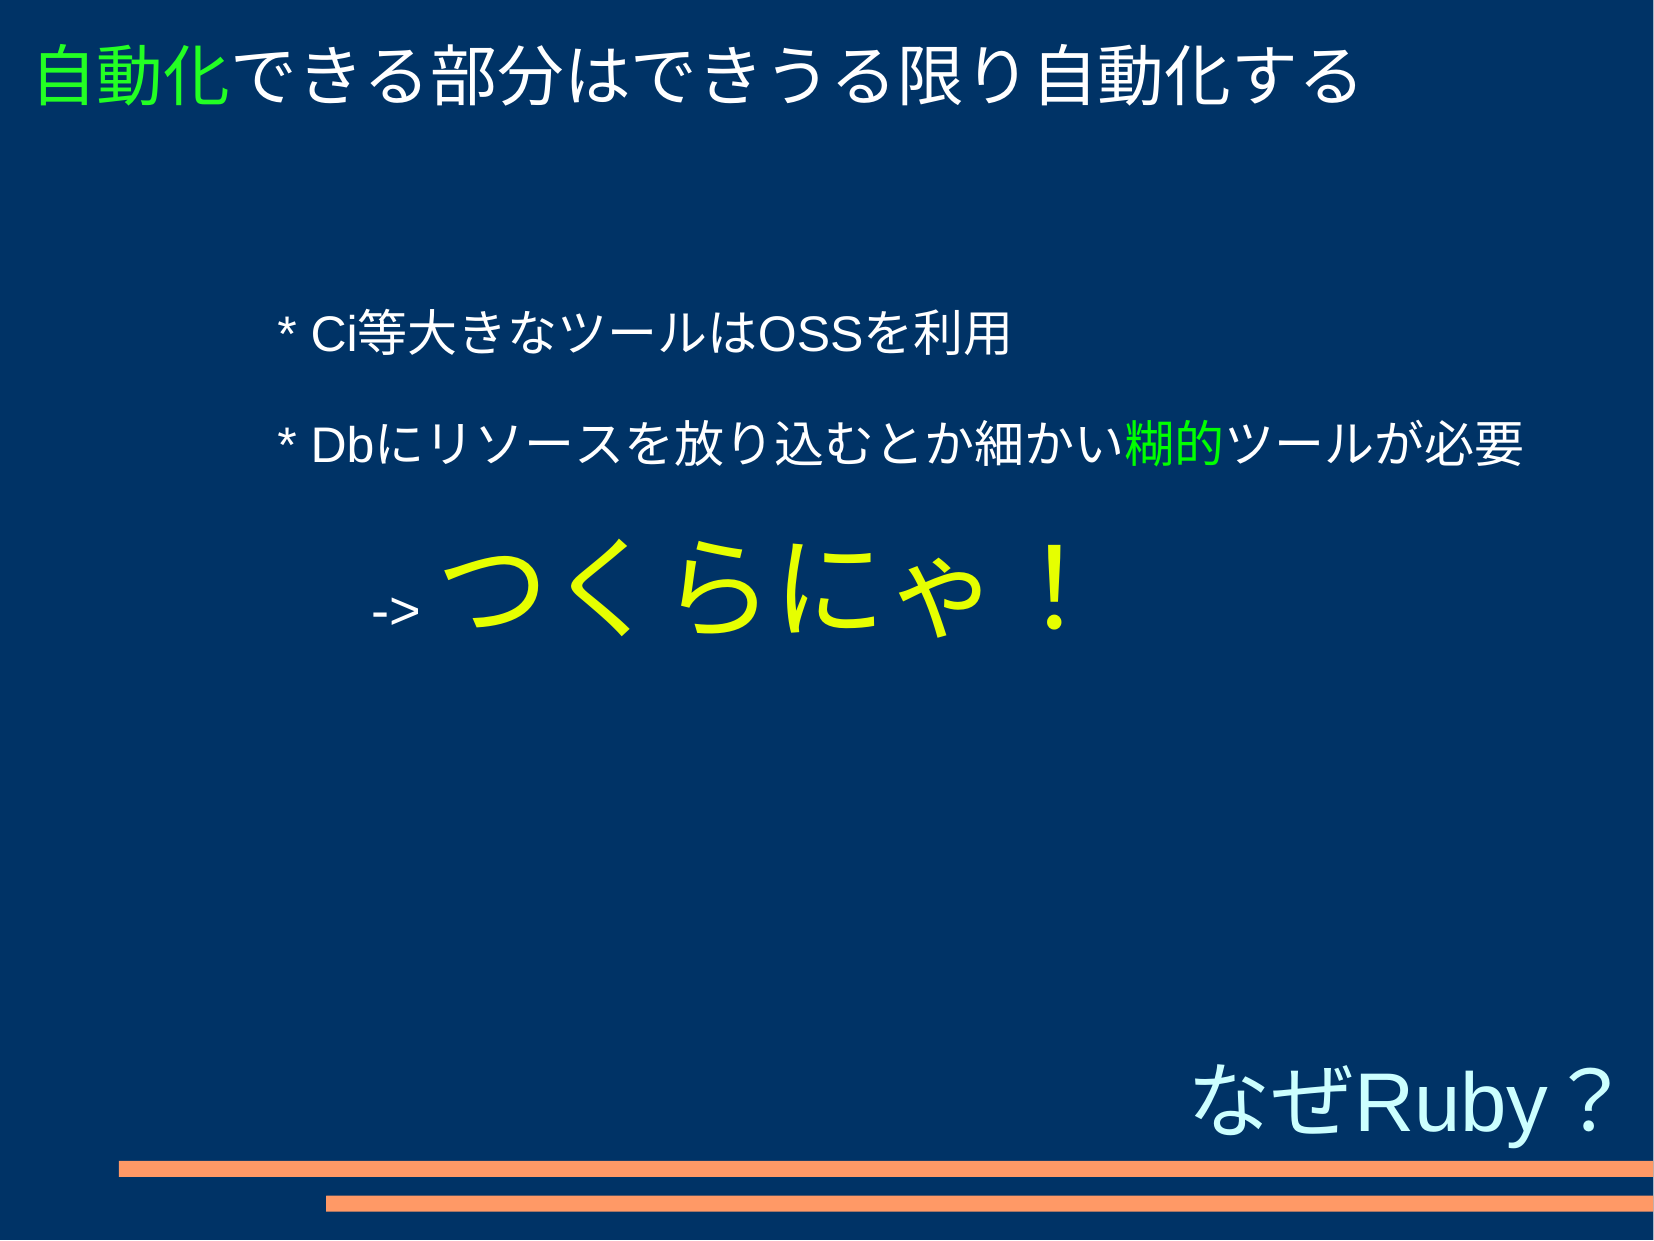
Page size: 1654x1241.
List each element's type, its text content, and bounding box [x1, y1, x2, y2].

text_box * Ci等大きなツールはOSSを利用 * Dbにリソースを放り込むとか細かい糊的ツールが必要 -> つくらにゃ！ [206, 295, 1624, 653]
text_box なぜRuby？ [1151, 1043, 1647, 1152]
text_box 自動化できる部分はできうる限り自動化する [15, 29, 1506, 111]
